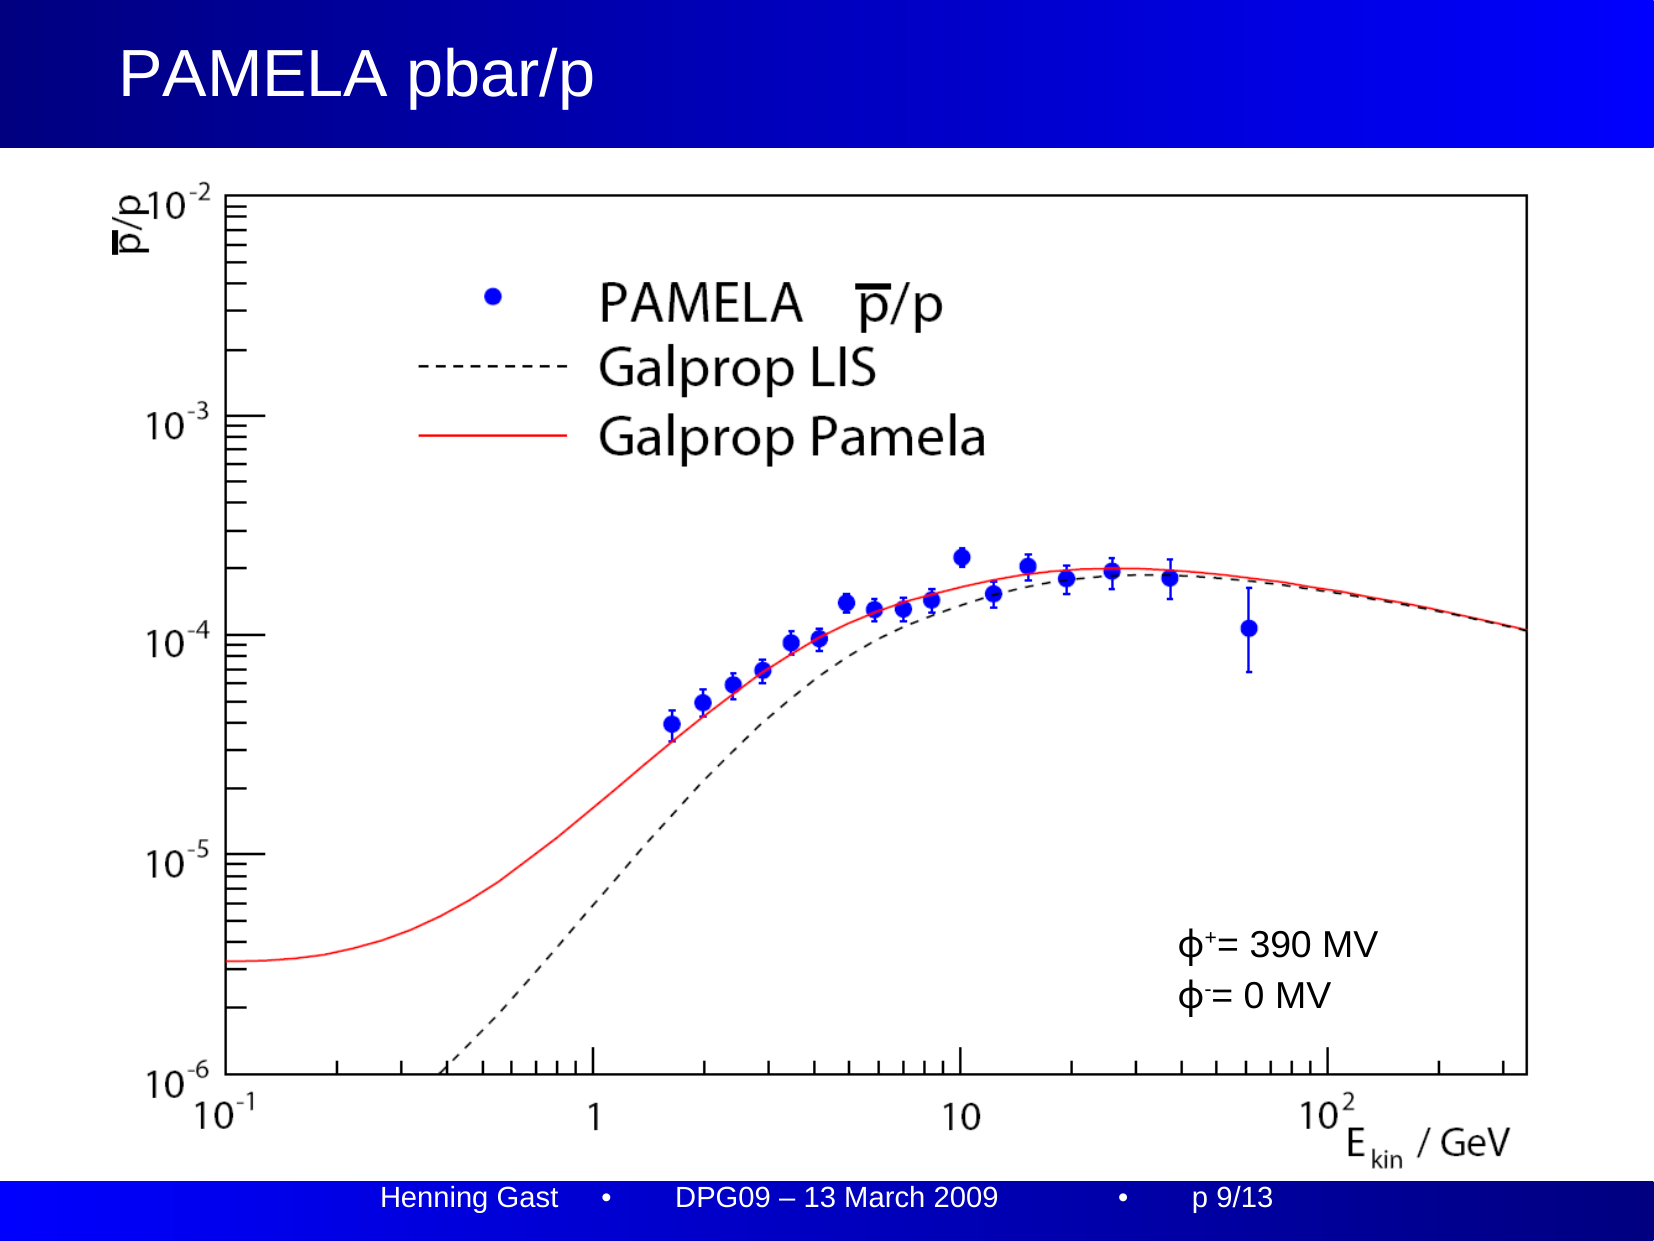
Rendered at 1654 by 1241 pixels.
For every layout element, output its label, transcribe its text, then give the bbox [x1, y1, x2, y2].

picture [112, 177, 1538, 1176]
title PAMELA pbar/p [0, 7, 1654, 141]
text_box ϕ+= 390 MV ϕ-= 0 MV [1162, 910, 1463, 1013]
